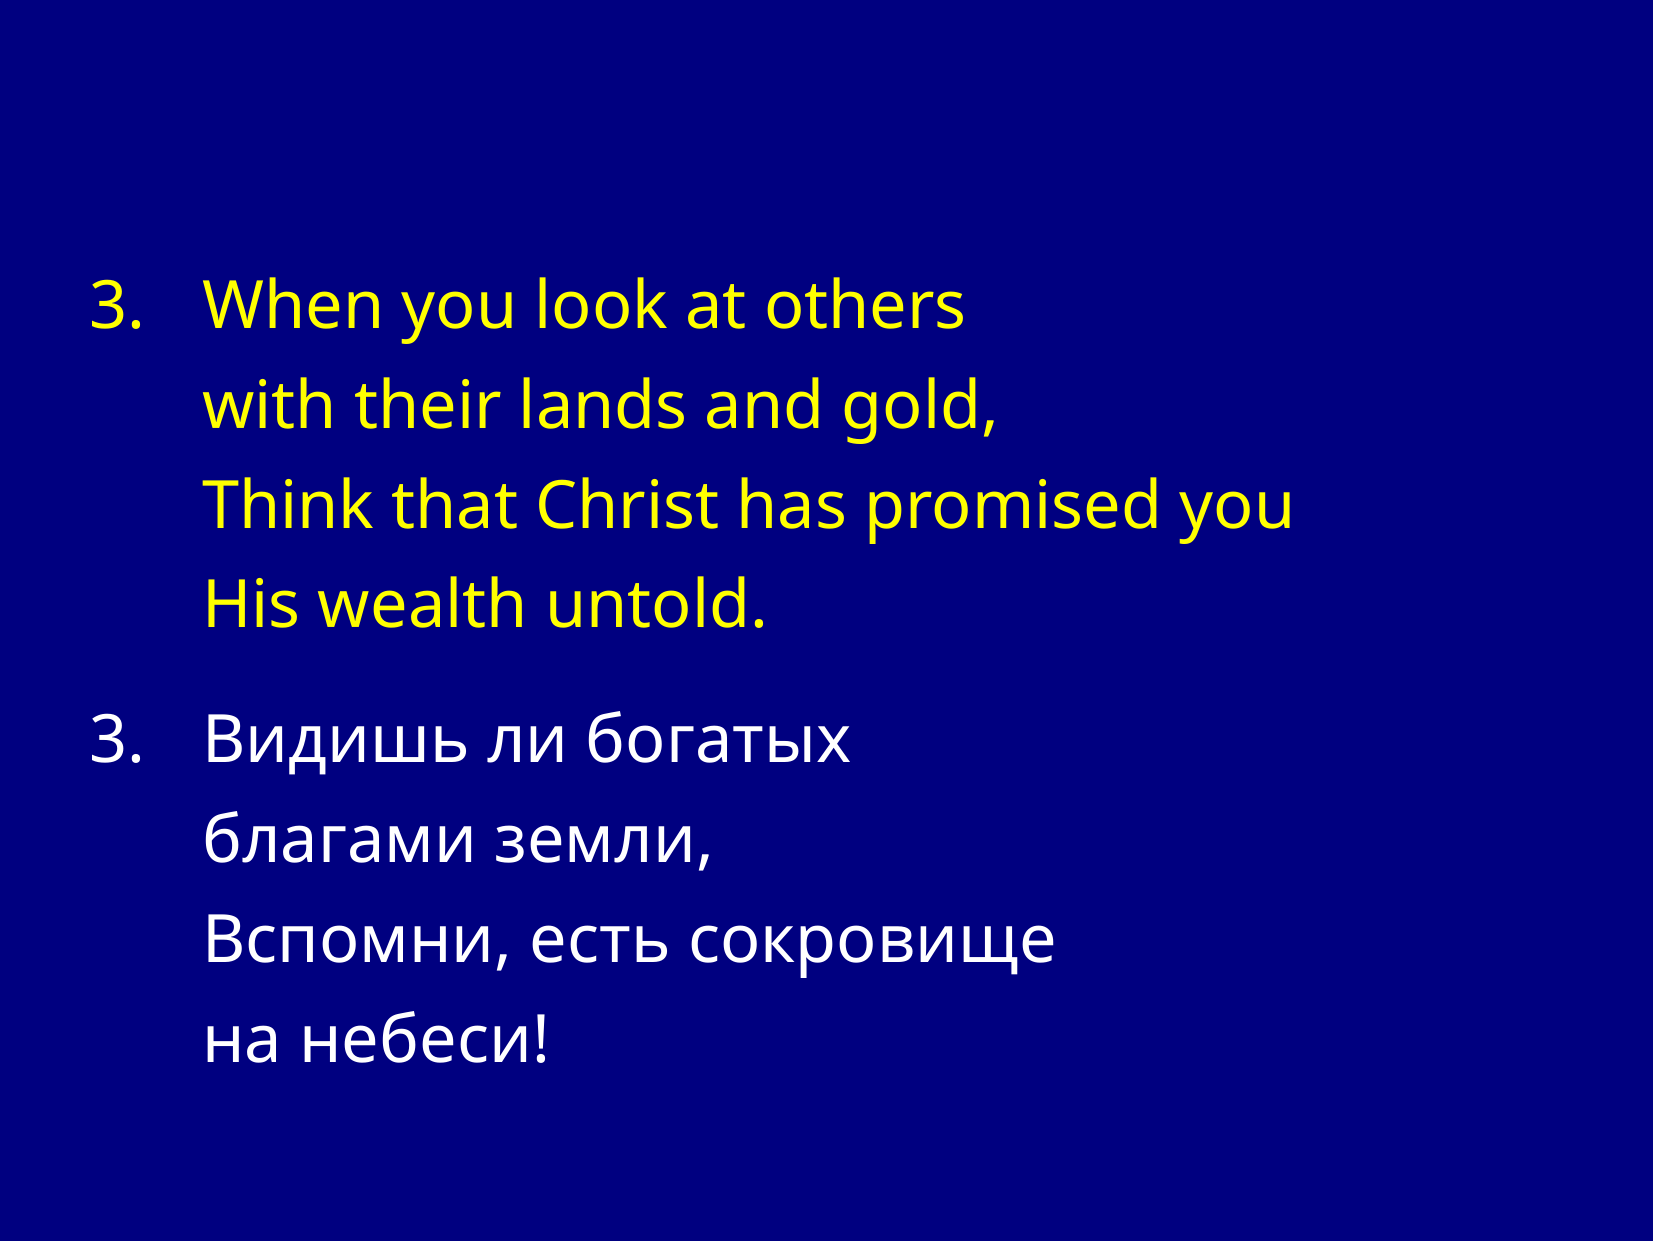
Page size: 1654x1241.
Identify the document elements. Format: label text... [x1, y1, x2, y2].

text_box 3. Видишь ли богатых благами земли, Вспомни, есть сокровище на небеси! [75, 675, 1576, 1163]
text_box 3. When you look at others with their lands and gold, Think that Christ has promised you His wealth untold. [75, 150, 1576, 638]
